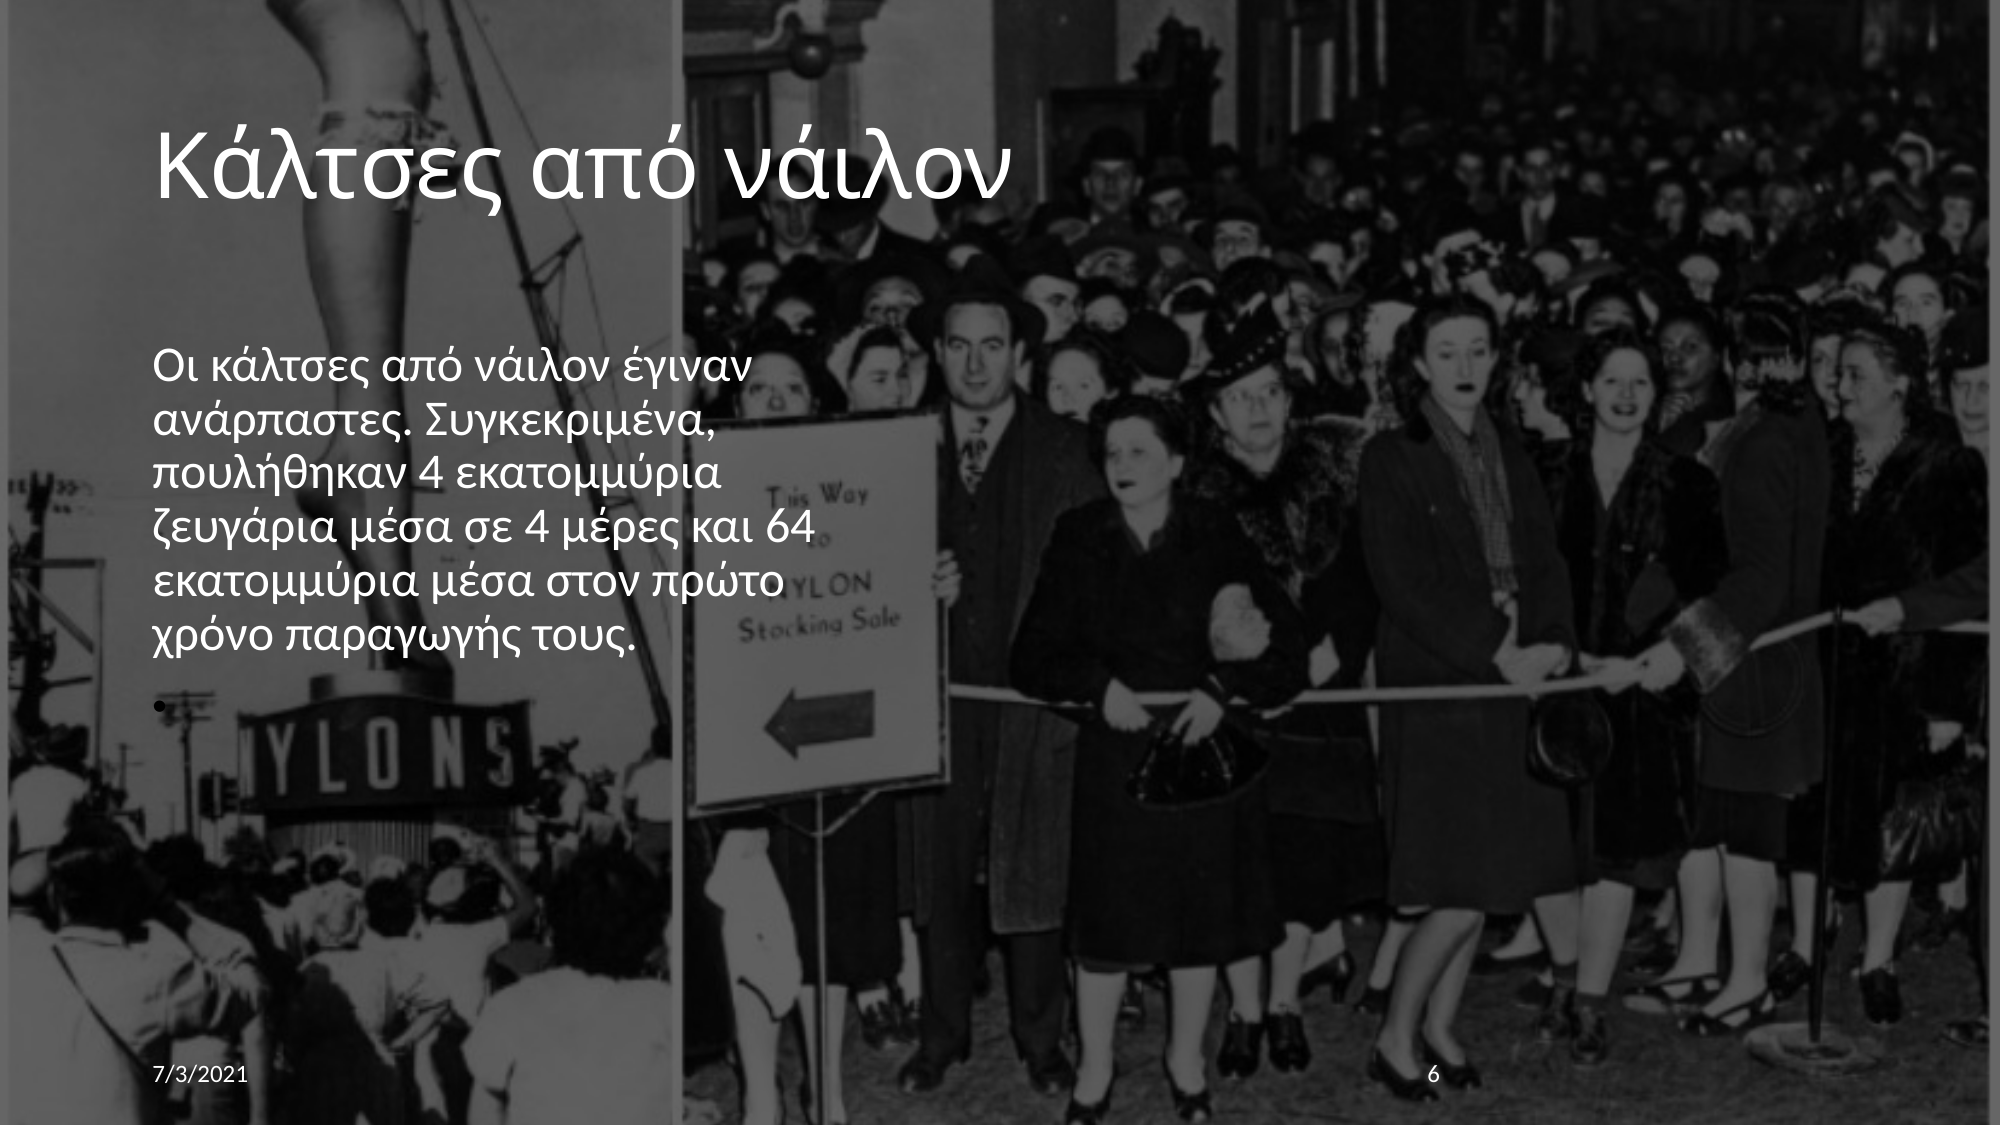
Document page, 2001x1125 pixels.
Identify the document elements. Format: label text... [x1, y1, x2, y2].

text_box 7/3/2021 [137, 1042, 588, 1103]
text_box [1412, 1042, 1863, 1103]
title Κάλτσες από νάιλον [137, 59, 1863, 278]
list Οι κάλτσες από νάιλον έγιναν ανάρπαστες. Συγκεκριμένα, πουλήθηκαν 4 εκατομμύρια ζευγάρια μέσα σε 4 μέρες και 64 εκατομμύρια μέσα στον πρώτο χρόνο παραγωγής τους. [137, 330, 895, 1014]
picture [0, 0, 2000, 1125]
